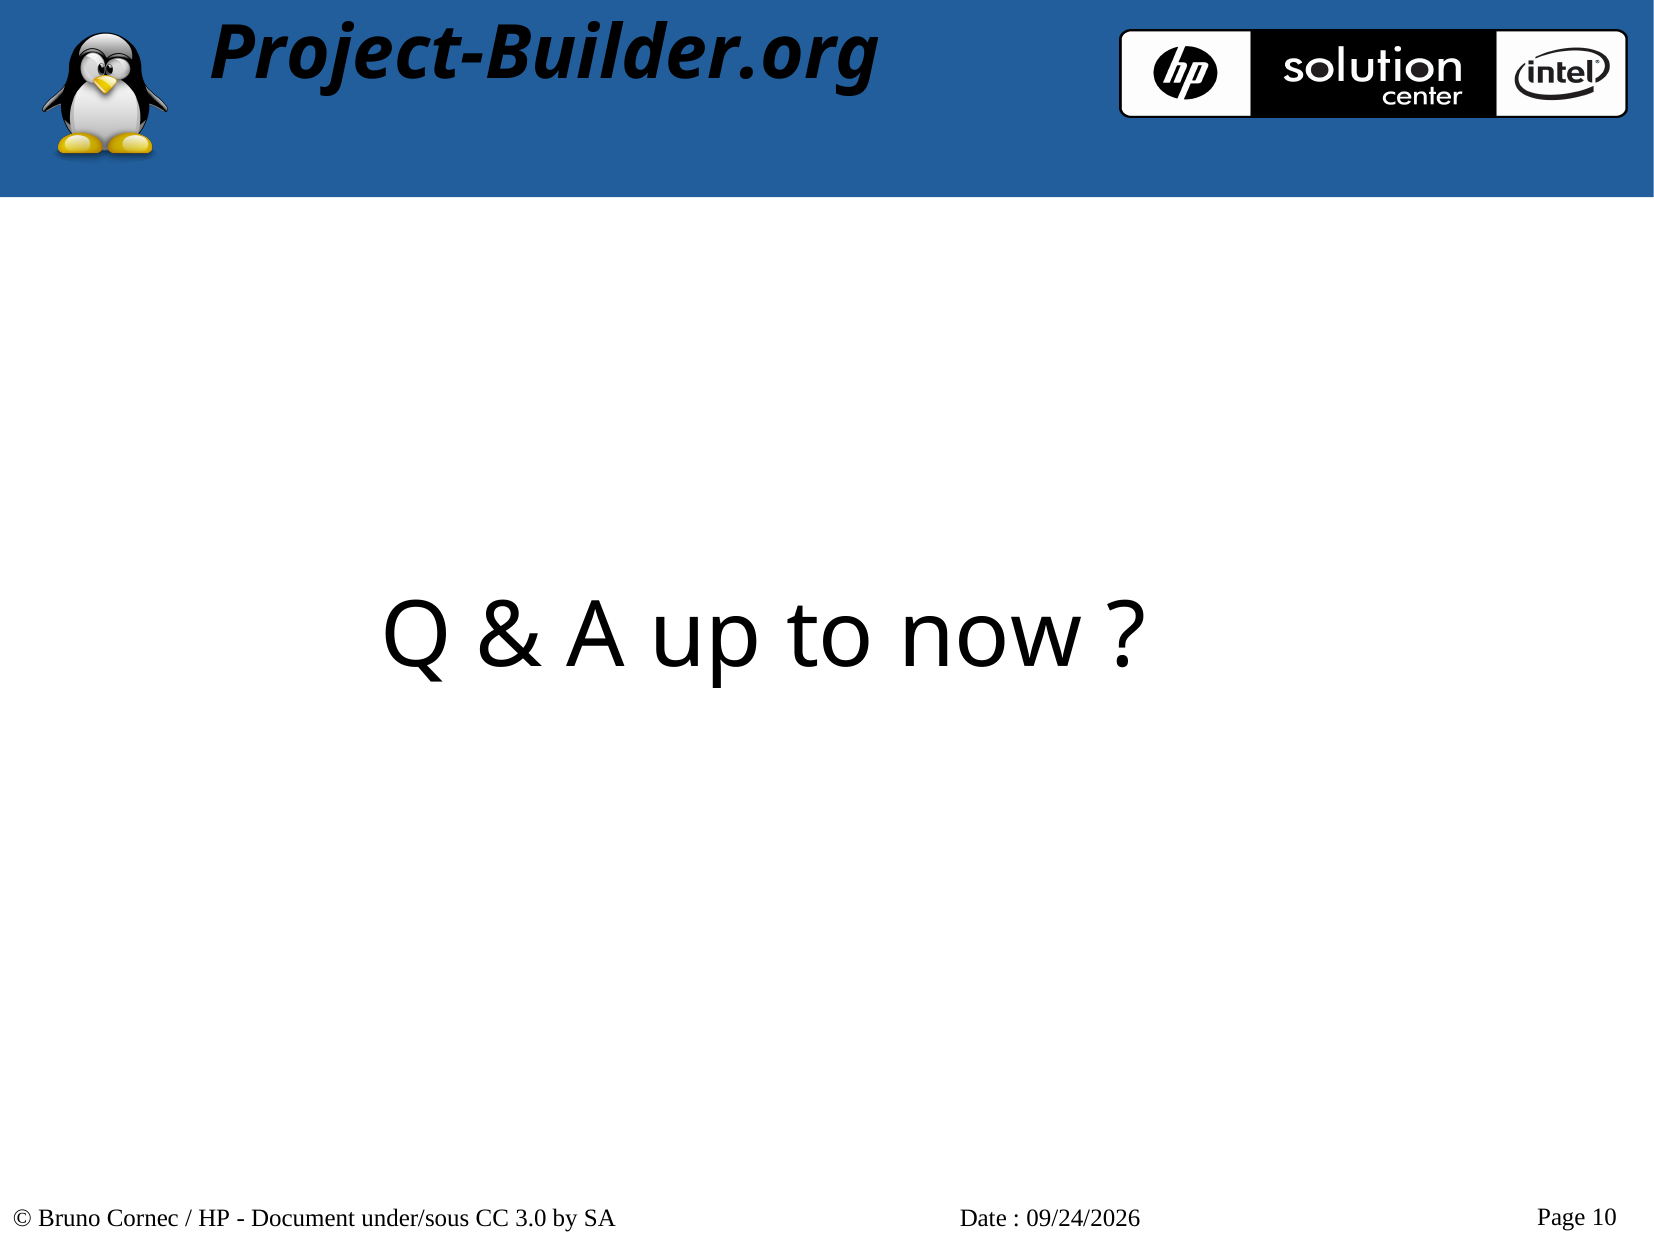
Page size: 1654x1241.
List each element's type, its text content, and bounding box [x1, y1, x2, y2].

picture [42, 29, 168, 167]
picture [1119, 29, 1628, 118]
text_box Q & A up to now ? [380, 568, 1181, 675]
